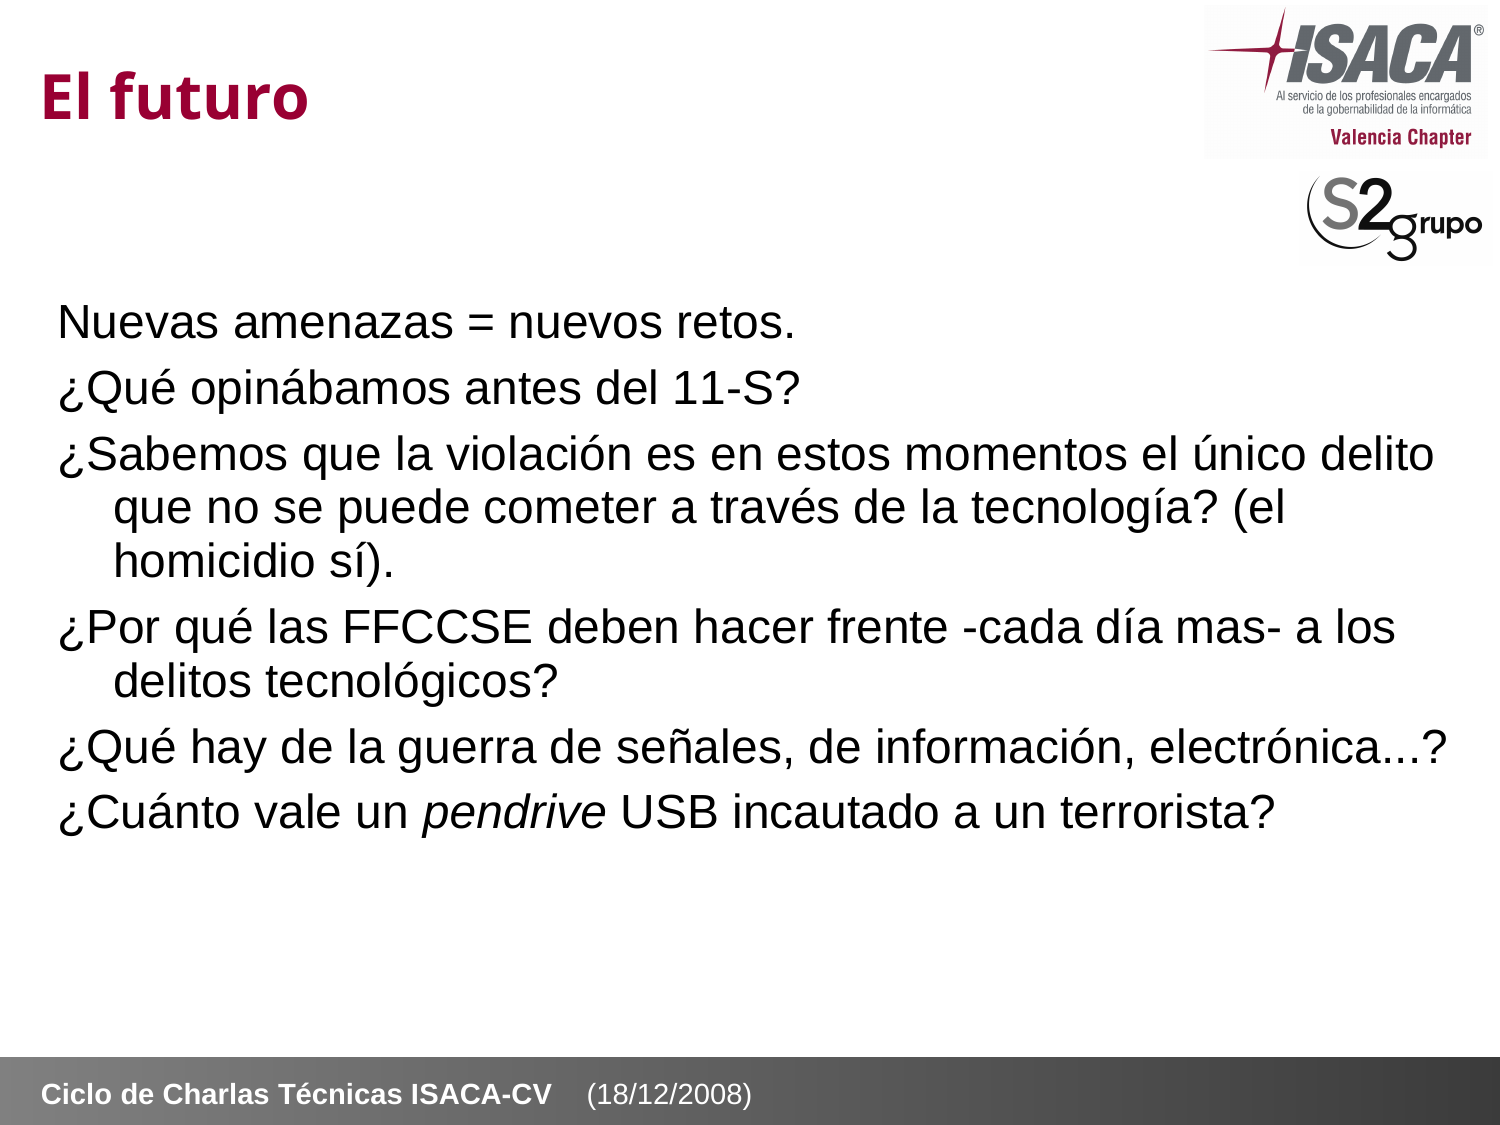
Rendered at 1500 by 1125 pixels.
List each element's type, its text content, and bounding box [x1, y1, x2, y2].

picture [1204, 5, 1488, 159]
title El futuro [39, 45, 1199, 233]
list Nuevas amenazas = nuevos retos. ¿Qué opinábamos antes del 11-S? ¿Sabemos que la violación es en estos momentos el único delito que no se puede cometer a través de la tecnología? (el homicidio sí). ¿Por qué las FFCCSE deben hacer frente -cada día mas- a los delitos tecnológicos? ¿Qué hay de la guerra de señales, de información, electrónica...? ¿Cuánto vale un pendrive USB incautado a un terrorista? [42, 287, 1472, 1026]
picture [1299, 171, 1493, 266]
